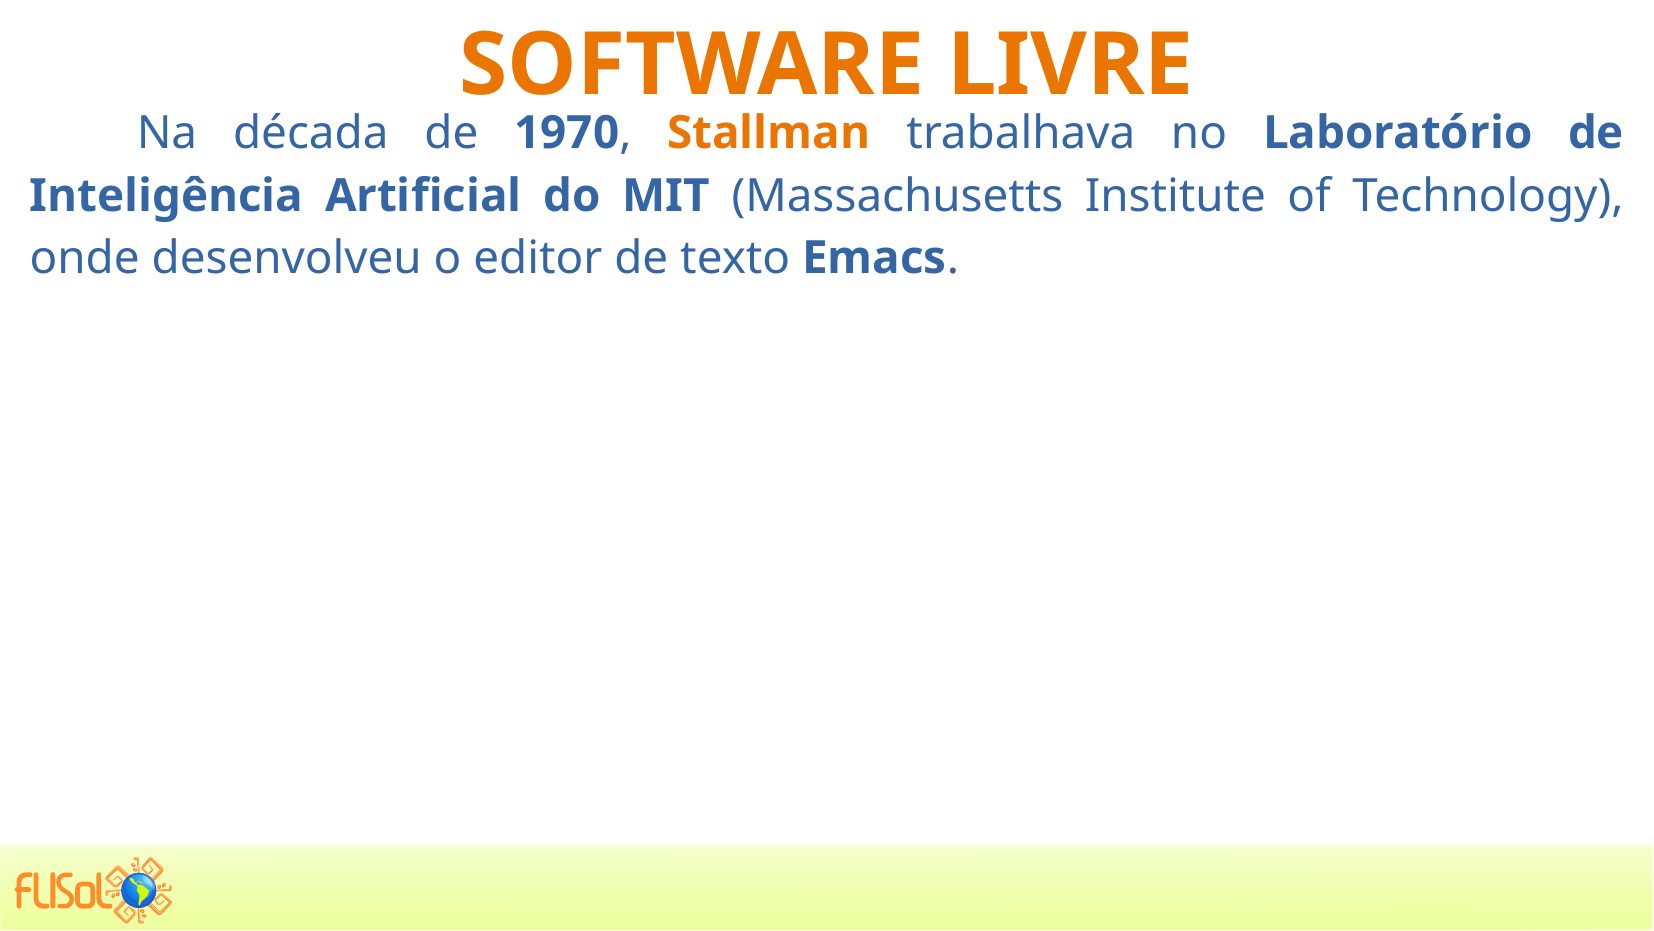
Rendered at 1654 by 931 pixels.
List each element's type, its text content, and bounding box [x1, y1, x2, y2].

text_box SOFTWARE LIVRE [29, 11, 1625, 110]
text_box [0, 844, 1654, 931]
text_box Na década de 1970, Stallman trabalhava no Laboratório de Inteligência Artificial do MIT (Massachusetts Institute of Technology), onde desenvolveu o editor de texto Emacs. [29, 115, 1625, 271]
